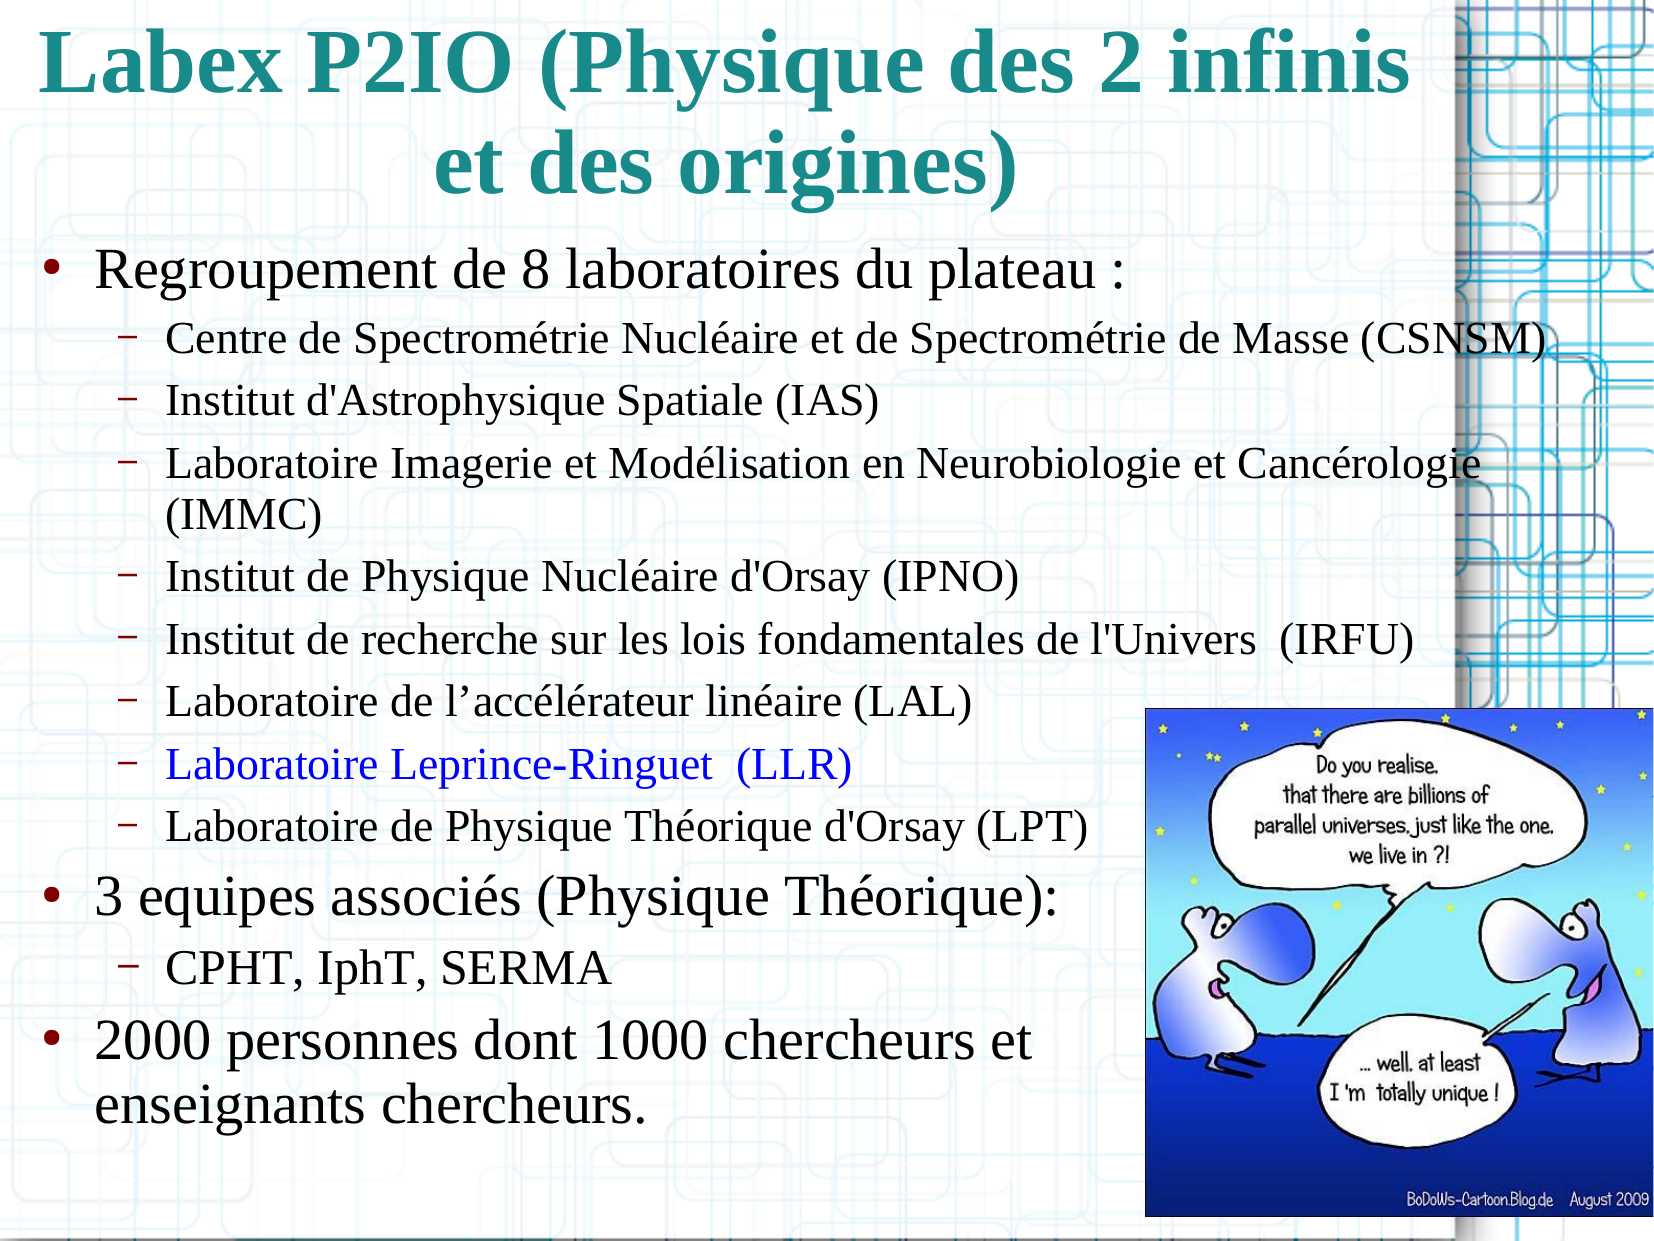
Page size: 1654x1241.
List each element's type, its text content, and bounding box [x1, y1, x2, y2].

picture [0, 0, 1654, 1241]
list Regroupement de 8 laboratoires du plateau : Centre de Spectrométrie Nucléaire et de Spectrométrie de Masse (CSNSM) Institut d'Astrophysique Spatiale (IAS) Laboratoire Imagerie et Modélisation en Neurobiologie et Cancérologie (IMMC) Institut de Physique Nucléaire d'Orsay (IPNO) Institut de recherche sur les lois fondamentales de l'Univers (IRFU) Laboratoire de l’accélérateur linéaire (LAL) Laboratoire Leprince-Ringuet (LLR) Laboratoire de Physique Théorique d'Orsay (LPT) 3 equipes associés (Physique Théorique): CPHT, IphT, SERMA 2000 personnes dont 1000 chercheurs et enseignants chercheurs. [23, 236, 1595, 1138]
title Labex P2IO (Physique des 2 infinis et des origines) [0, 10, 1453, 214]
